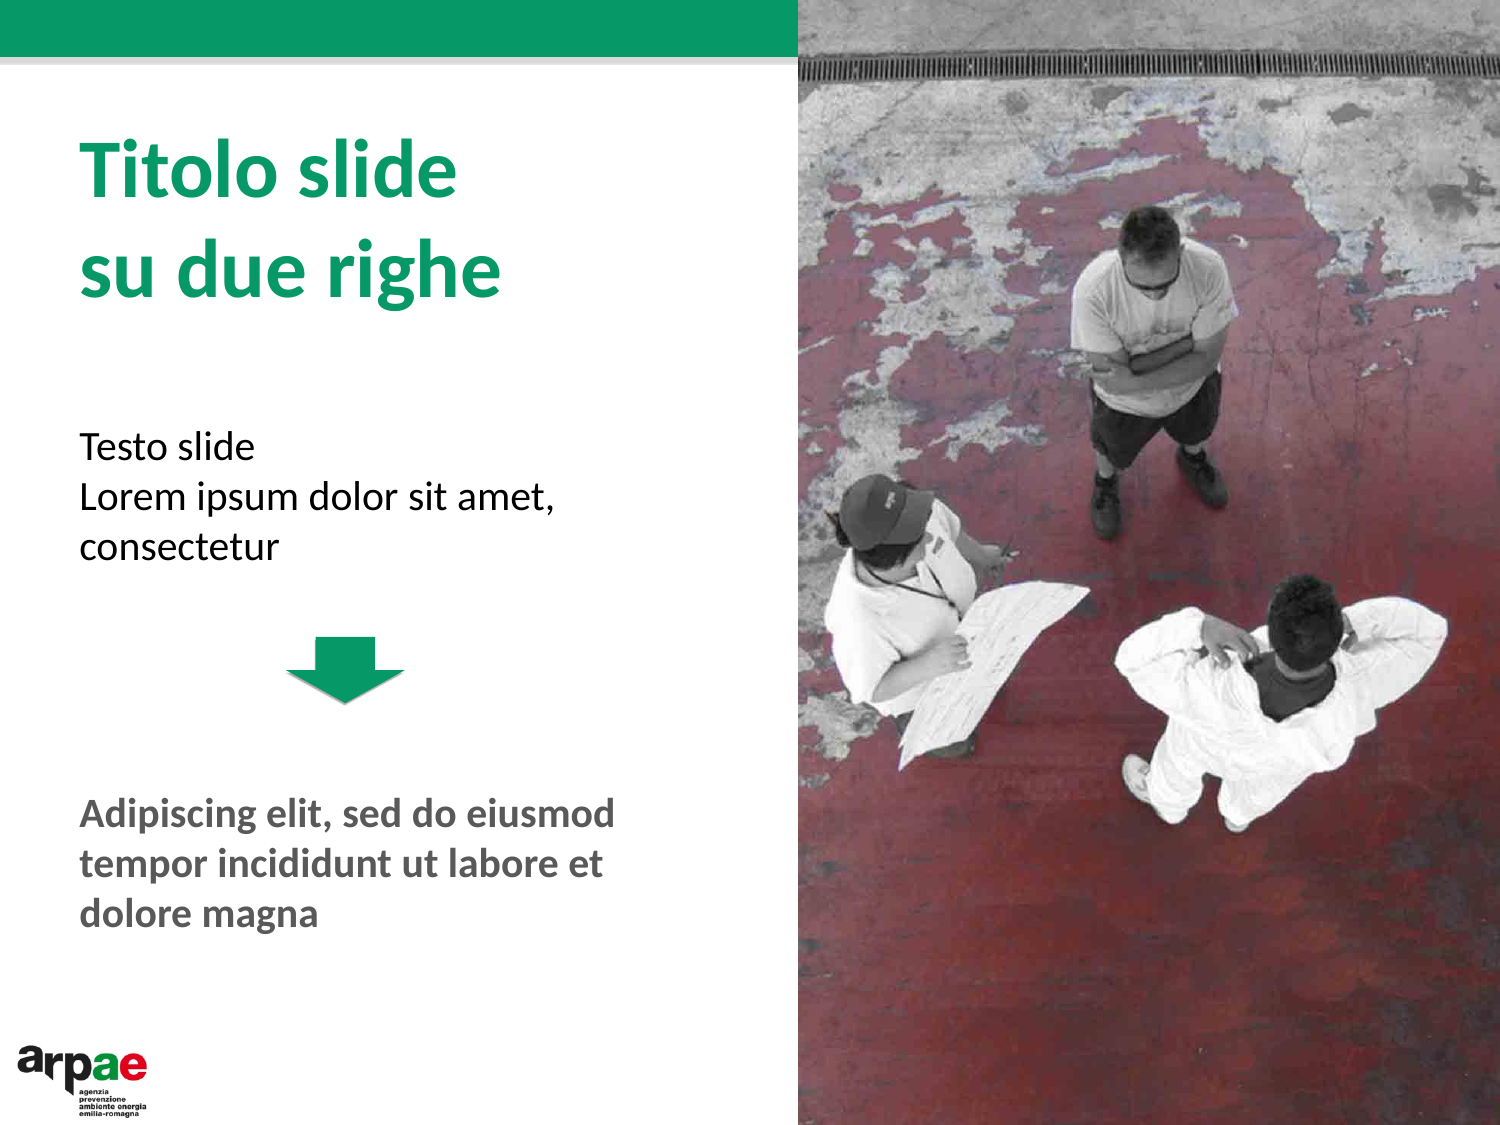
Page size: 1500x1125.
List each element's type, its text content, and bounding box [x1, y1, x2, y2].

text_box Testo slide Lorem ipsum dolor sit amet, consectetur [64, 411, 690, 607]
text_box Adipiscing elit, sed do eiusmod tempor incididunt ut labore et dolore magna [64, 778, 686, 974]
text_box [285, 636, 405, 704]
picture [798, 0, 1500, 1125]
title Titolo slide su due righe [64, 106, 778, 337]
picture [9, 1036, 155, 1125]
